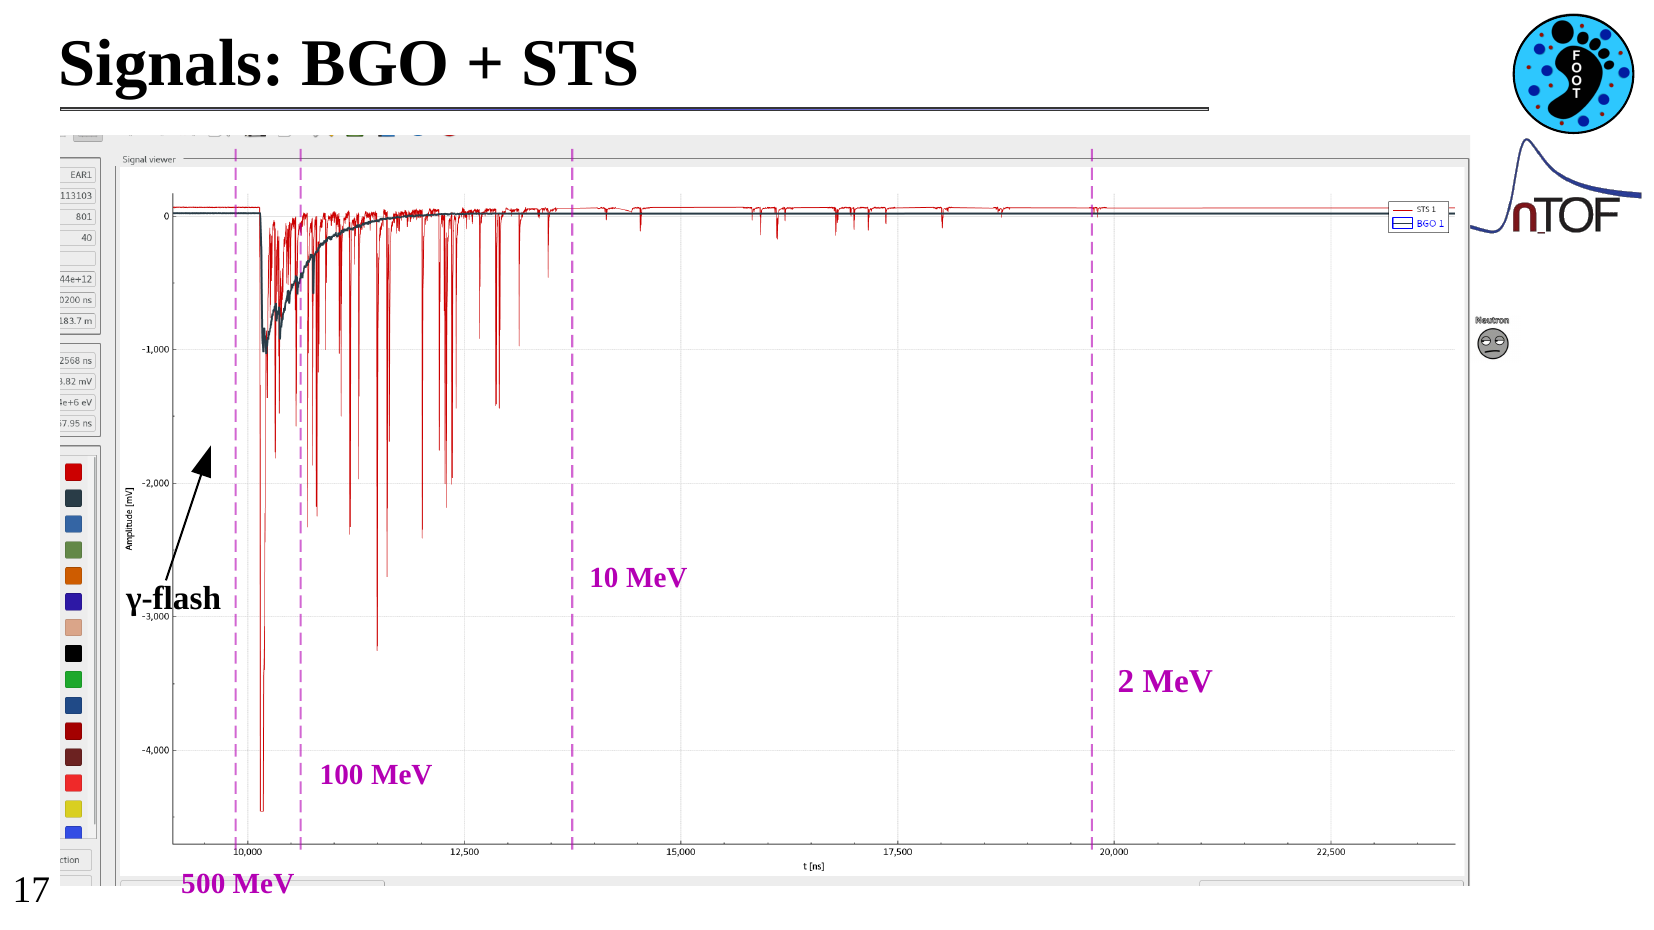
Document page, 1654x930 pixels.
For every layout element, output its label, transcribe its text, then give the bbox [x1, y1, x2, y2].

text_box Signals: BGO + STS [58, 0, 1594, 118]
text_box 17 [0, 861, 66, 927]
text_box 10 MeV [574, 553, 701, 612]
picture [60, 21, 1653, 886]
text_box γ-flash [111, 572, 247, 636]
text_box 2 MeV [1102, 655, 1226, 719]
picture [1594, 11, 1634, 61]
text_box 100 MeV [304, 751, 446, 809]
text_box 500 MeV [166, 860, 307, 918]
